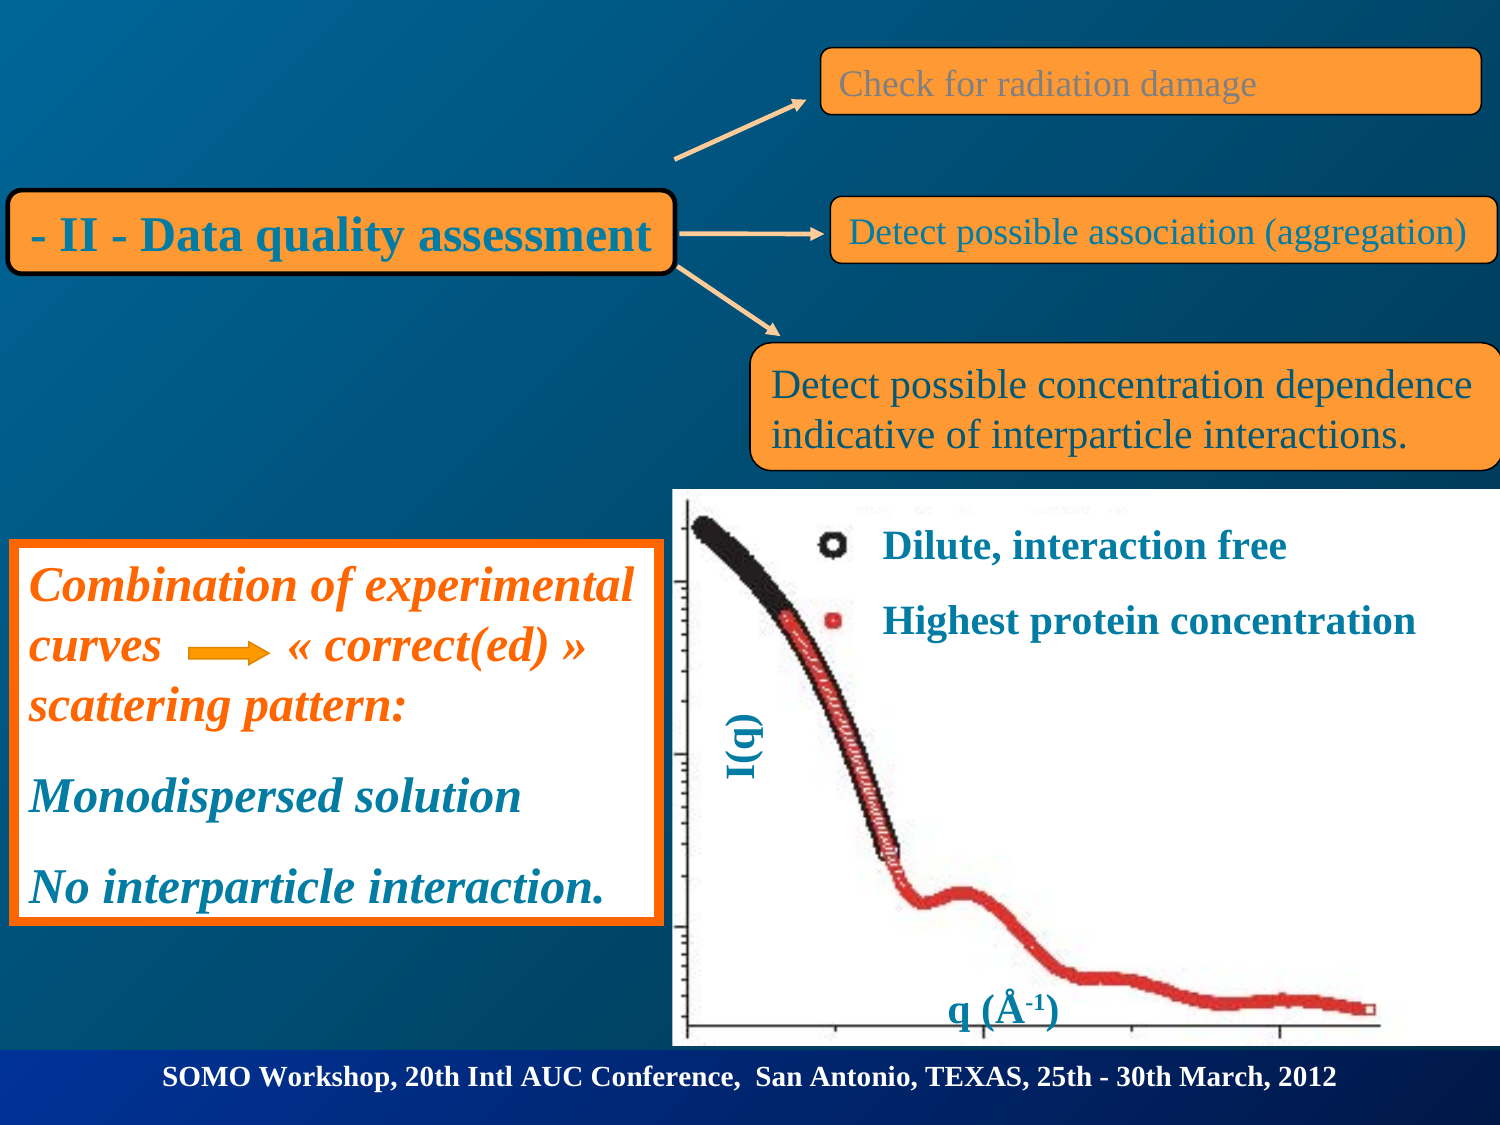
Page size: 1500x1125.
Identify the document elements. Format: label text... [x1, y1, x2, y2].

text_box q (Å-1) [932, 973, 1123, 1040]
text_box [188, 641, 269, 665]
text_box Combination of experimental curves « correct(ed) » scattering pattern: Monodispersed solution No interparticle interaction. [13, 543, 659, 922]
text_box Detect possible concentration dependence indicative of interparticle interactions. [750, 342, 1500, 471]
text_box Dilute, interaction free Highest protein concentration [867, 510, 1432, 651]
picture [673, 490, 1500, 1045]
text_box [853, 514, 1476, 662]
text_box I(q) [704, 681, 771, 796]
text_box SOMO Workshop, 20th Intl AUC Conference, San Antonio, TEXAS, 25th - 30th March, 2012 [0, 1050, 1500, 1125]
picture [10, 540, 663, 925]
text_box Check for radiation damage [820, 47, 1482, 115]
text_box - II - Data quality assessment [7, 190, 676, 274]
text_box Detect possible association (aggregation) [830, 196, 1498, 264]
